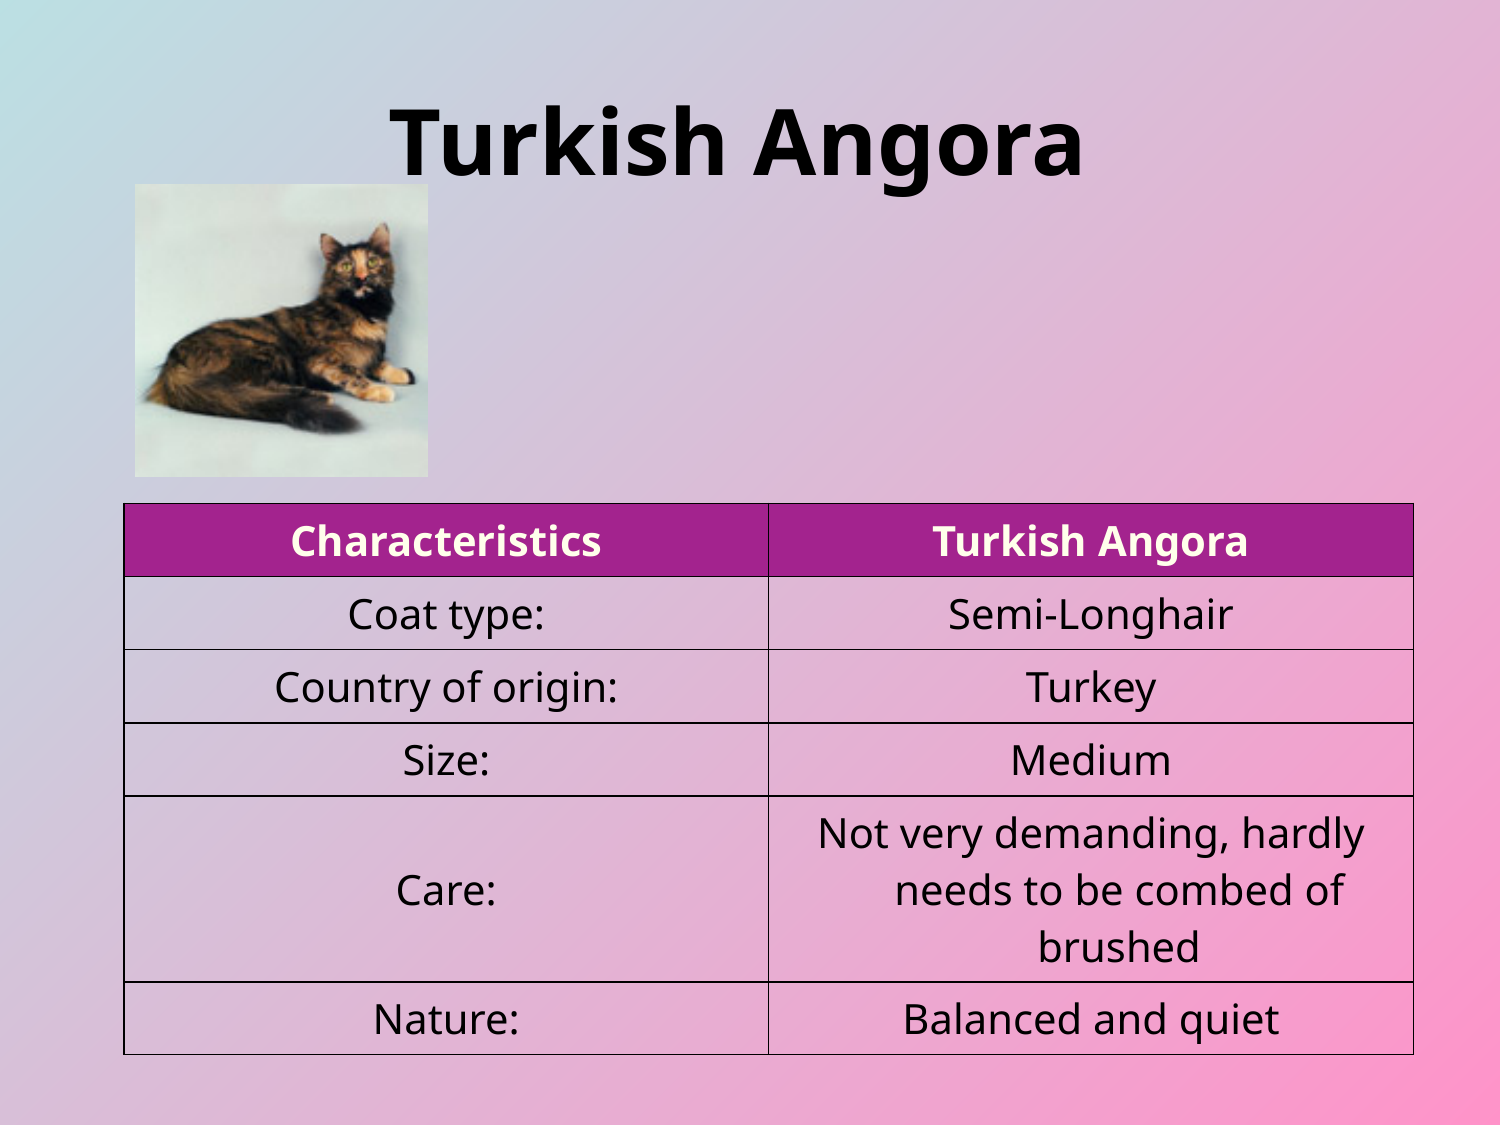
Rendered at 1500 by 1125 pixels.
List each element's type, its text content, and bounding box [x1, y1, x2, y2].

table_cell Nature: [125, 983, 768, 1054]
table_cell Size: [125, 724, 768, 795]
table_cell Coat type: [125, 577, 768, 649]
table_cell Turkey [769, 650, 1413, 722]
picture [135, 184, 428, 477]
table_cell Balanced and quiet [769, 983, 1413, 1054]
table_cell Medium [769, 724, 1413, 795]
table_cell Care: [125, 797, 768, 981]
table_header Characteristics [125, 504, 768, 576]
table_cell Country of origin: [125, 650, 768, 722]
table_cell Not very demanding, hardly needs to be combed of brushed [769, 797, 1413, 981]
table_cell Semi-Longhair [769, 577, 1413, 649]
table_header Turkish Angora [769, 504, 1413, 576]
title Turkish Angora [75, 45, 1425, 233]
